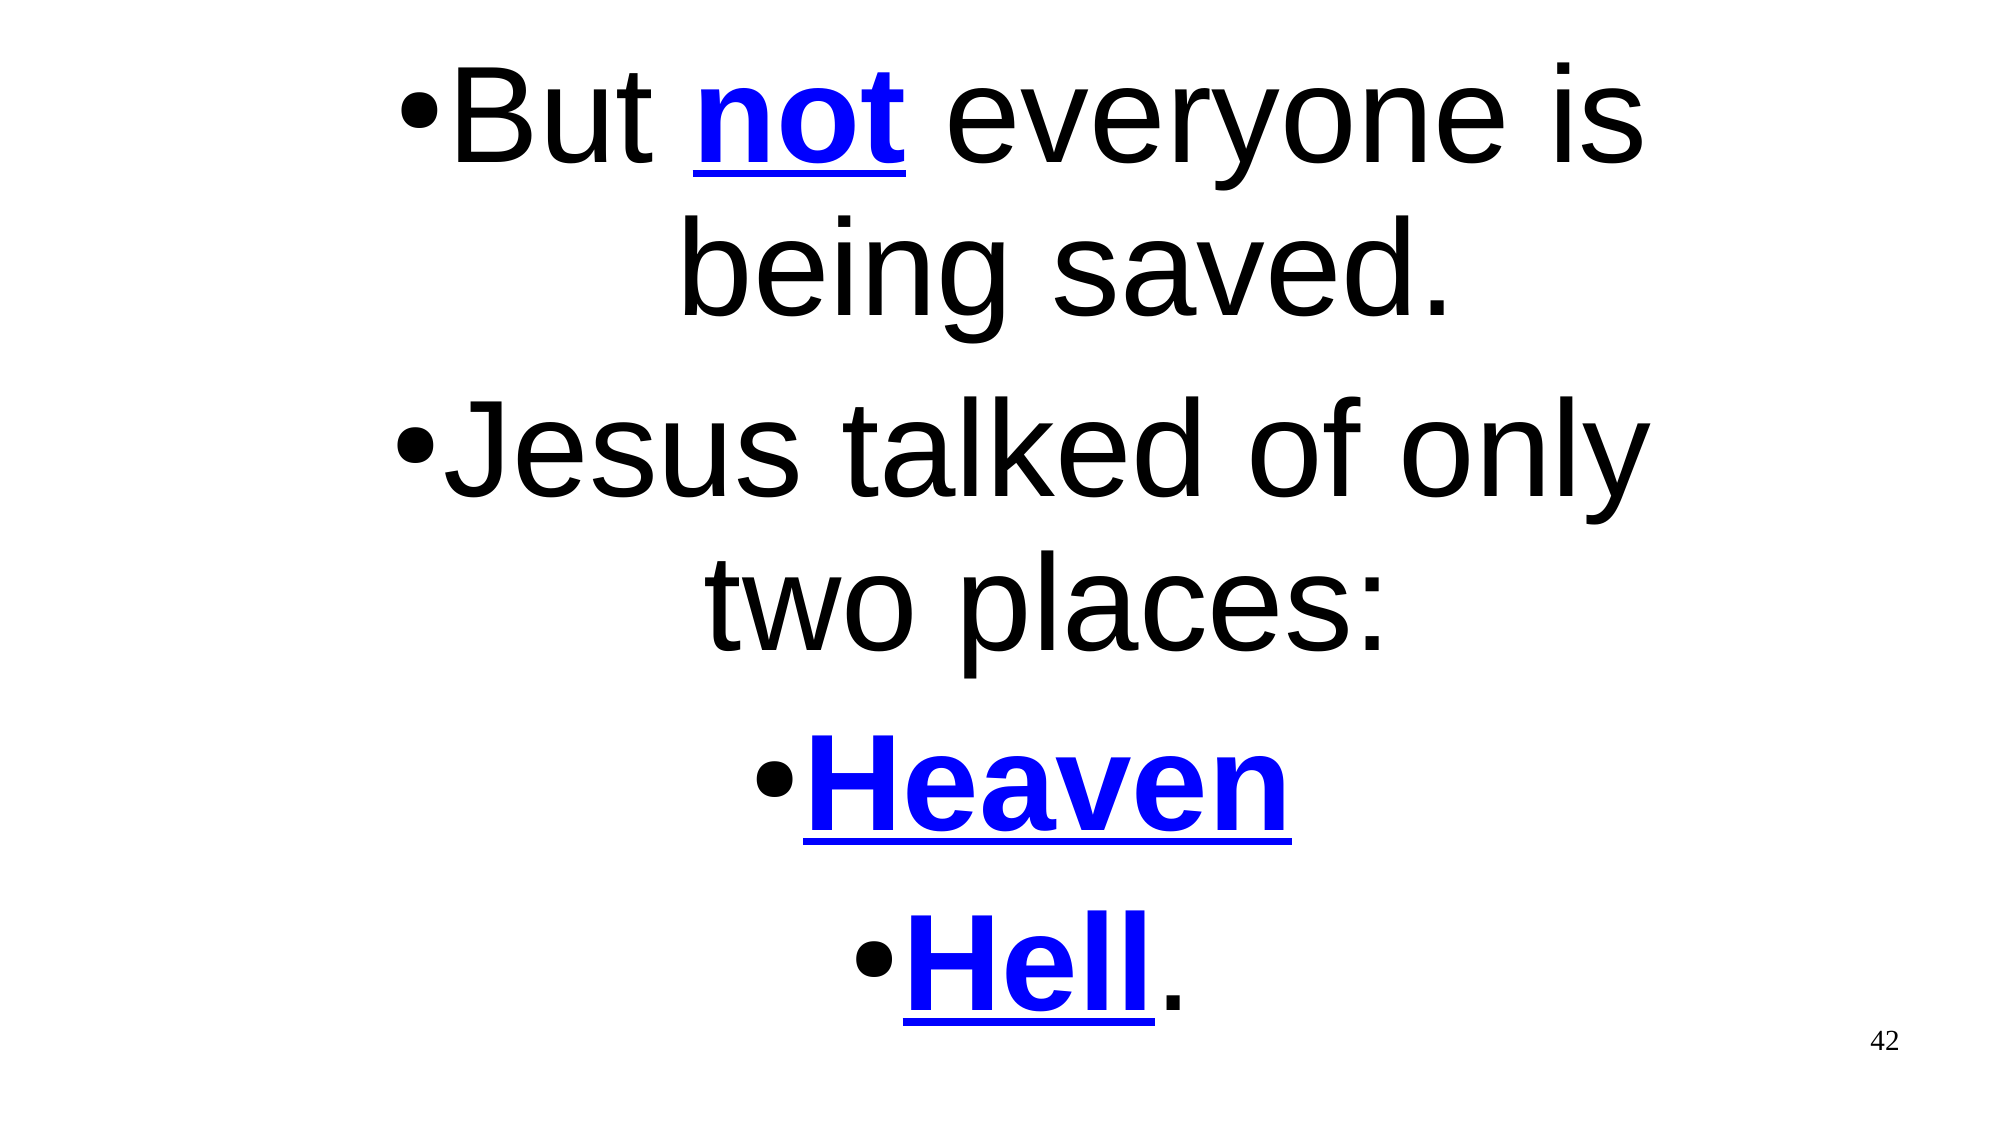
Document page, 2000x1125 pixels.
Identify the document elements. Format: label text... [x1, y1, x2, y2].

list But not everyone is being saved. Jesus talked of only two places: Heaven Hell. [37, 37, 1988, 1088]
